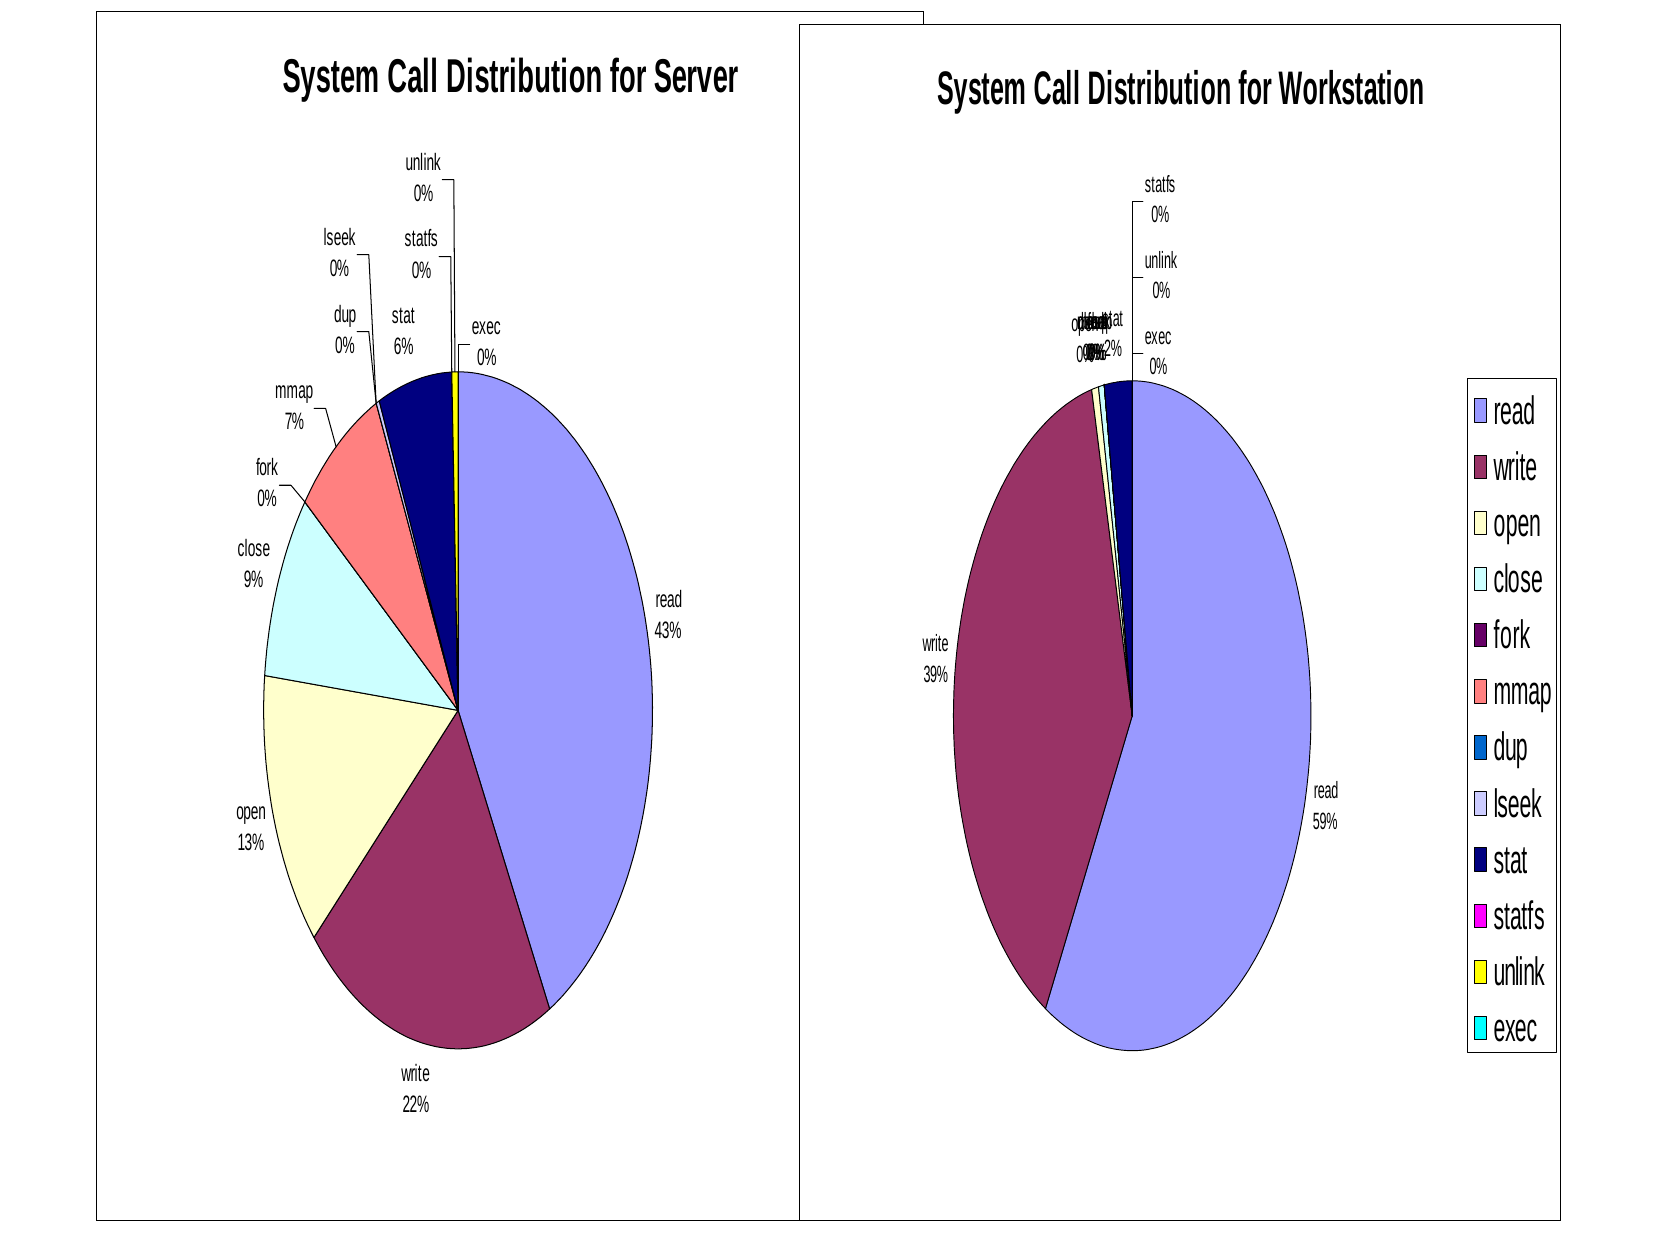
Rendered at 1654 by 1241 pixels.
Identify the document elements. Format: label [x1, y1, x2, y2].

picture [91, 2, 1567, 1231]
